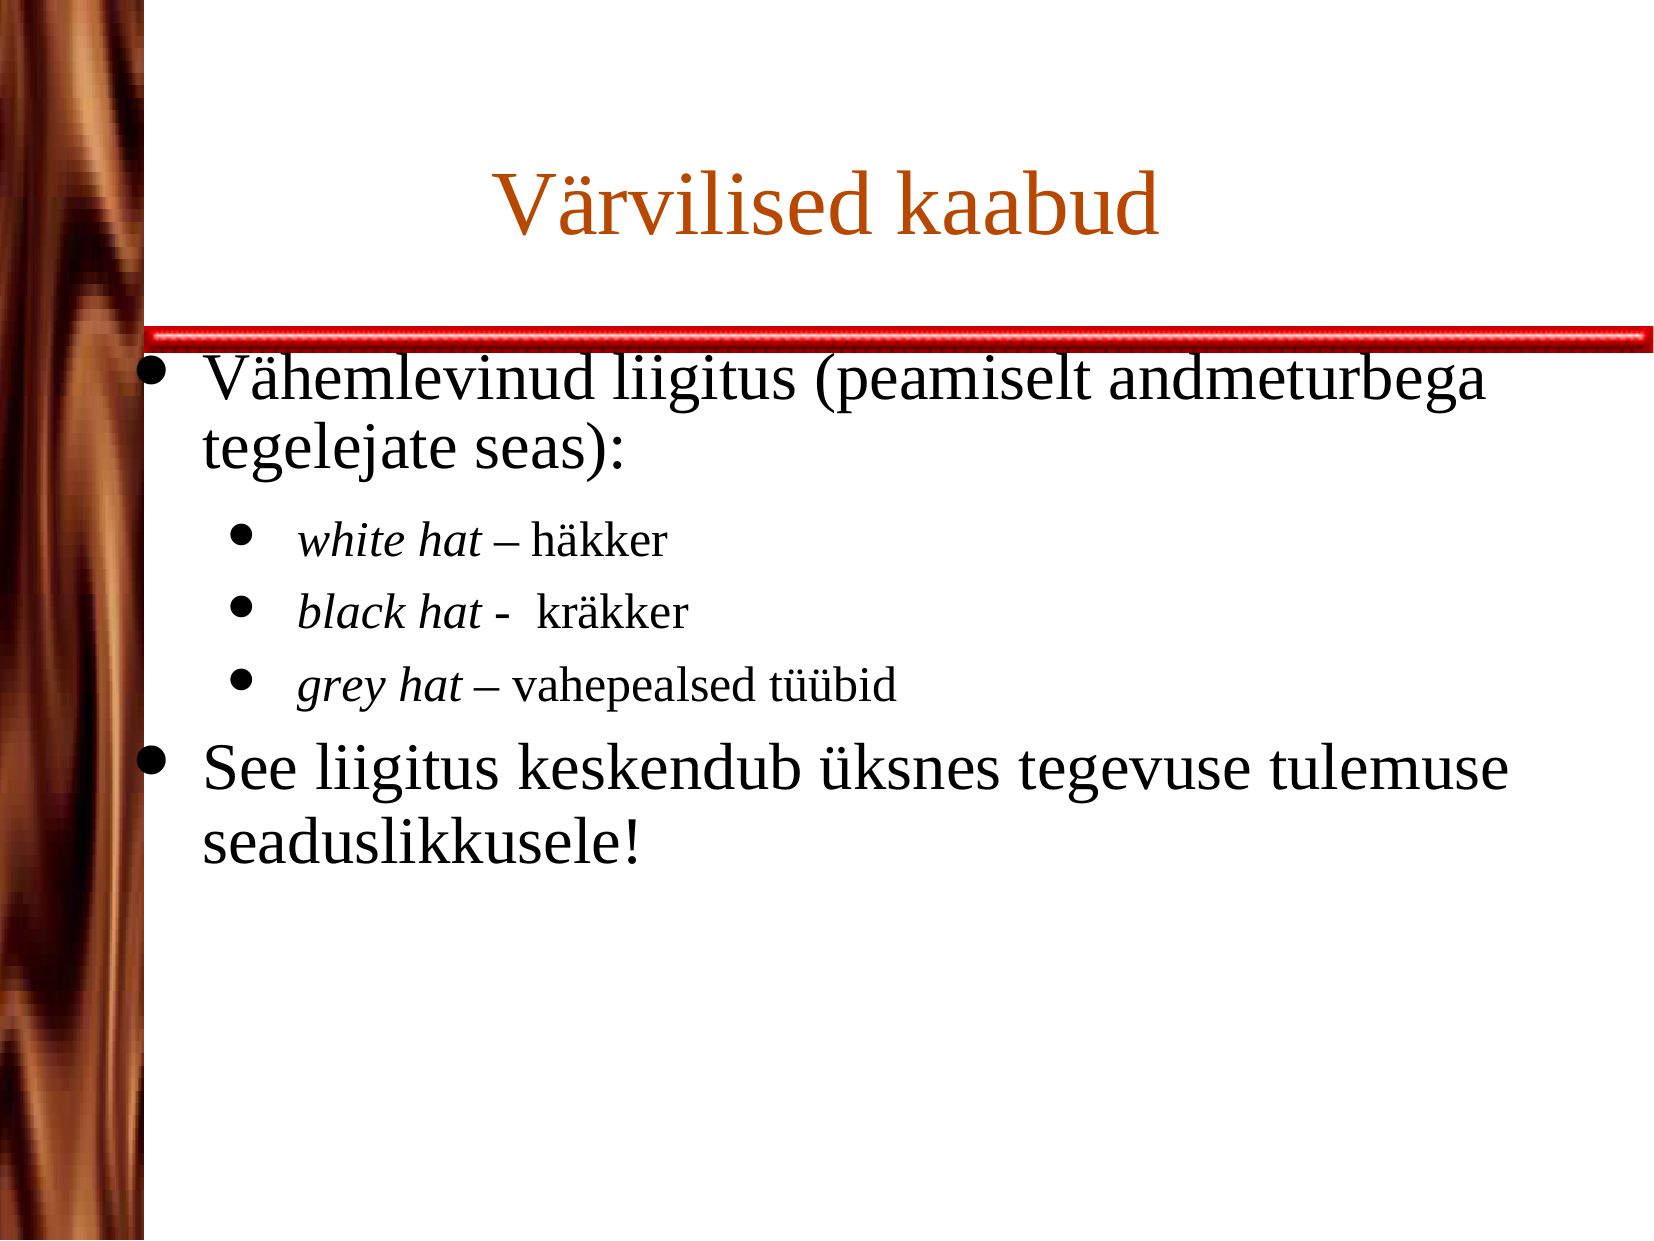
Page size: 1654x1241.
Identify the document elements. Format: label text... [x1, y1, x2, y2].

picture [0, 0, 1654, 1240]
title Värvilised kaabud [121, 98, 1532, 314]
list Vähemlevinud liigitus (peamiselt andmeturbega tegelejate seas): white hat – häkker black hat - kräkker grey hat – vahepealsed tüübid See liigitus keskendub üksnes tegevuse tulemuse seaduslikkusele! [121, 344, 1532, 1125]
